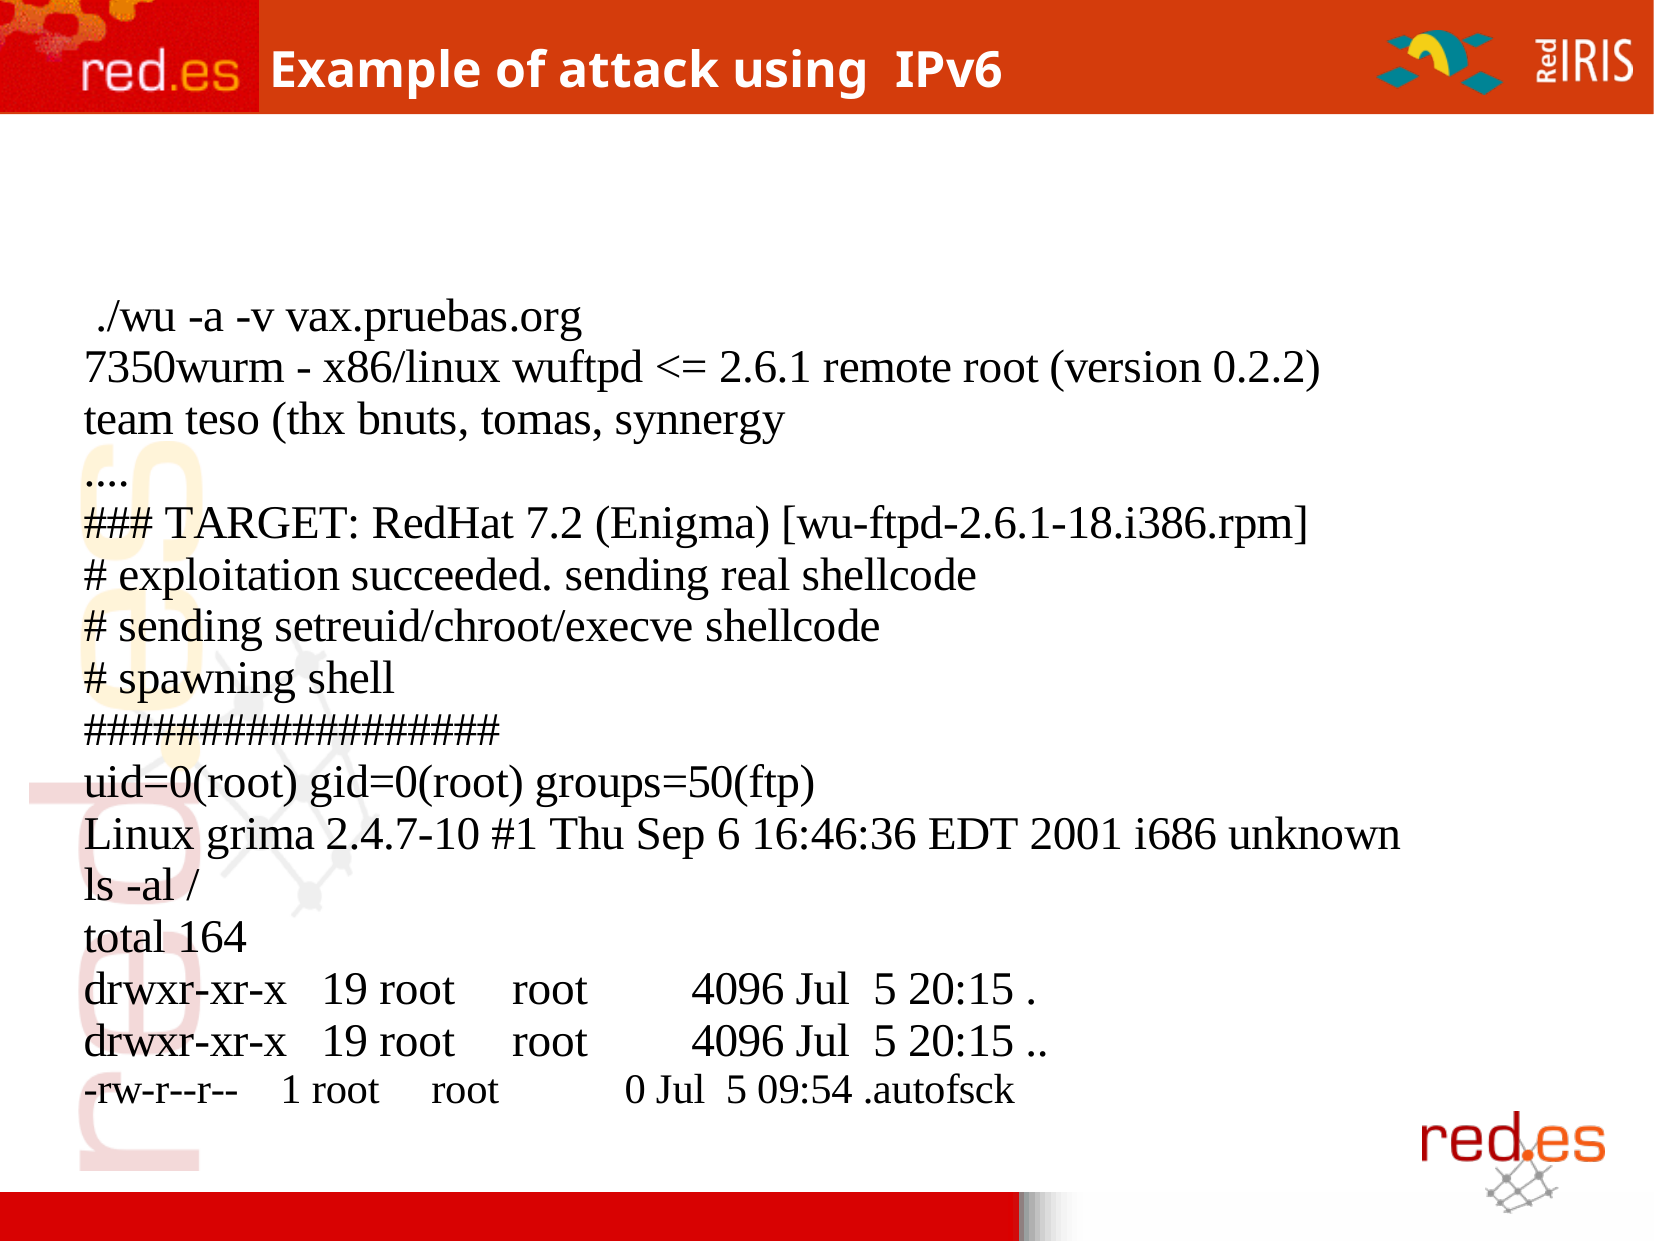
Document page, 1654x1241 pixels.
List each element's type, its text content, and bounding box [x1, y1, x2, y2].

picture [1556, 30, 1633, 95]
picture [0, 1111, 1654, 1241]
picture [29, 441, 380, 1171]
picture [0, 0, 259, 112]
chart [82, 289, 1570, 1107]
title Example of attack using IPv6 [269, 0, 1556, 139]
